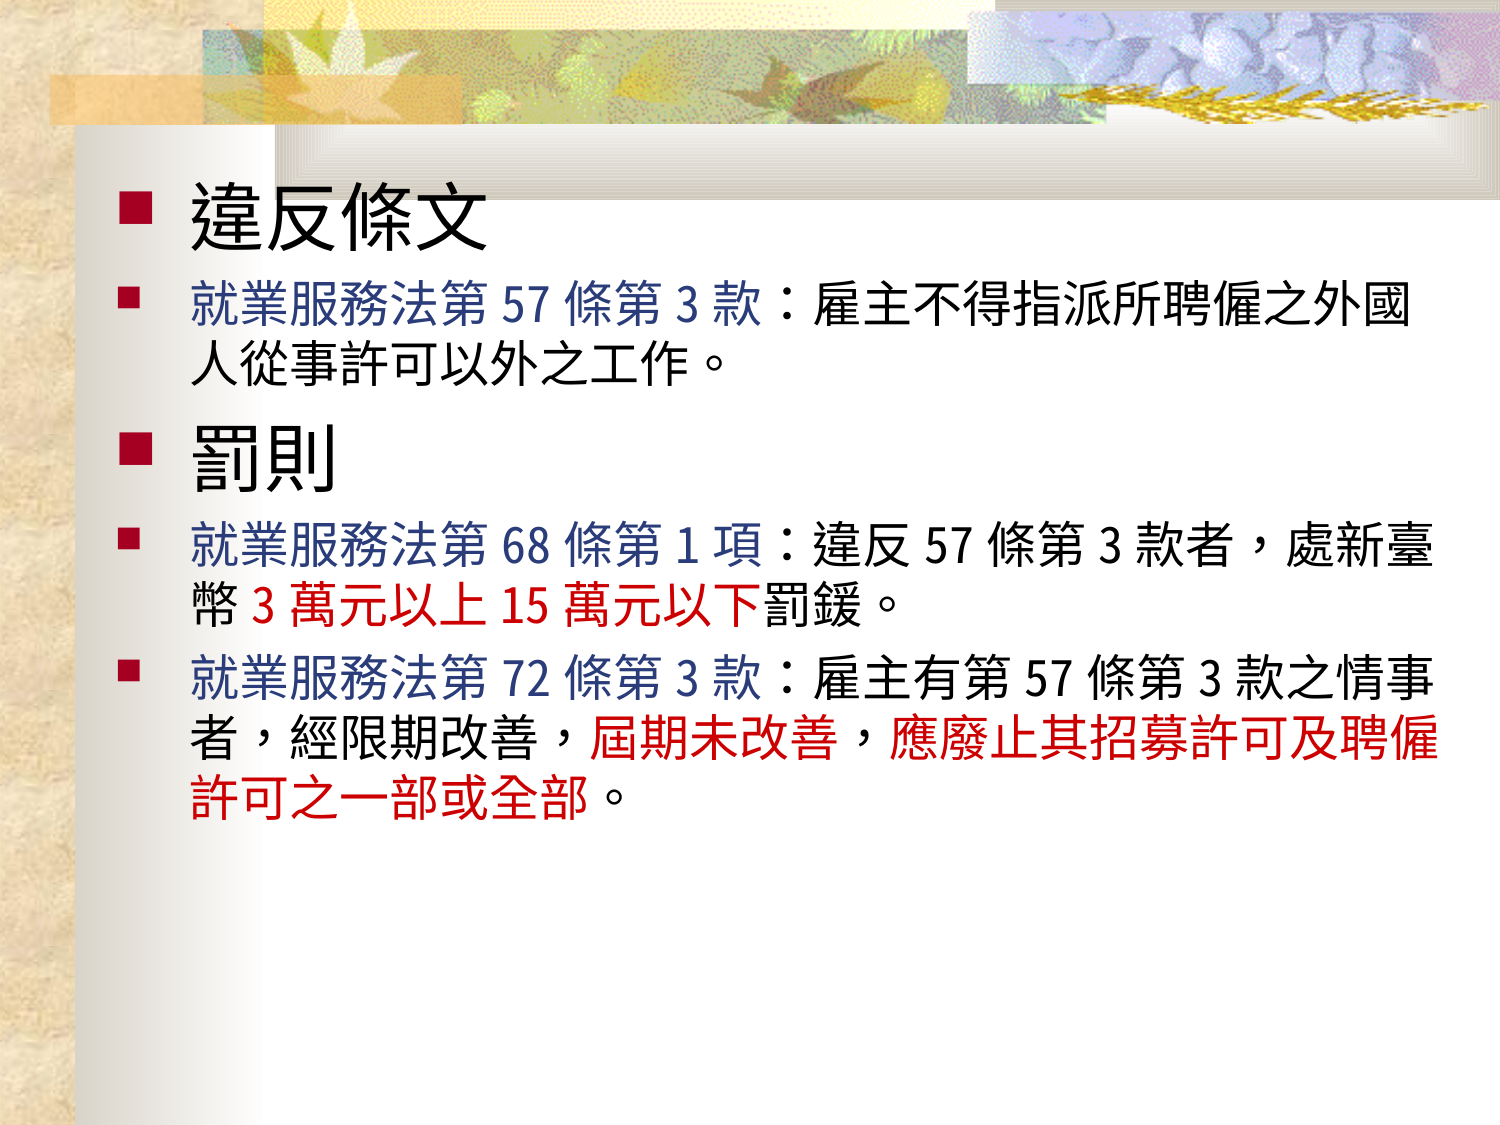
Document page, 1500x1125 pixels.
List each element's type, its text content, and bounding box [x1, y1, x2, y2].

picture [0, 0, 1500, 1125]
list 違反條文 就業服務法第57條第3款：雇主不得指派所聘僱之外國人從事許可以外之工作。 罰則 就業服務法第68條第1項：違反57條第3款者，處新臺幣3萬元以上15萬元以下罰鍰。 就業服務法第72條第3款：雇主有第57條第3款之情事者，經限期改善，屆期未改善，應廢止其招募許可及聘僱許可之一部或全部。 [99, 162, 1463, 1075]
